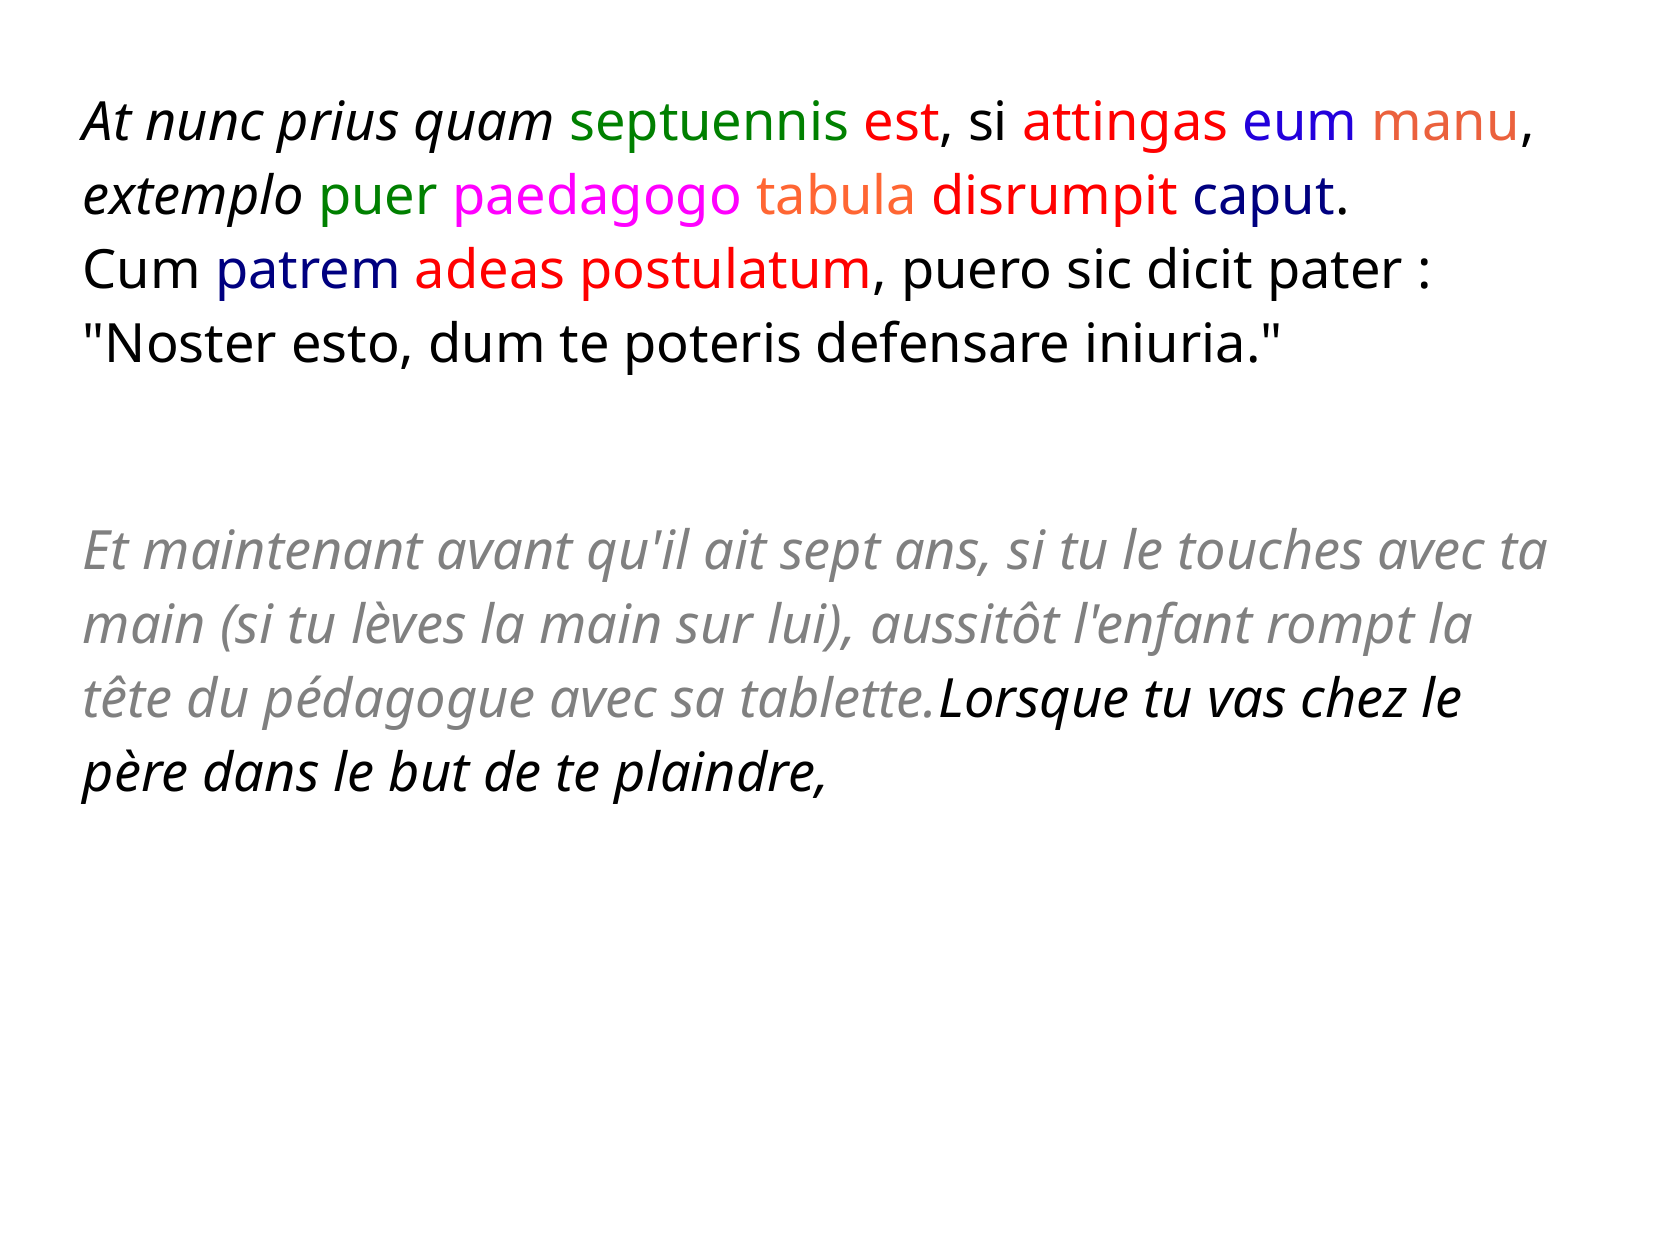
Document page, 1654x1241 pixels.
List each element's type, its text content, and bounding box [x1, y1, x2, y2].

list At nunc prius quam septuennis est, si attingas eum manu, extemplo puer paedagogo tabula disrumpit caput. Cum patrem adeas postulatum, puero sic dicit pater : "Noster esto, dum te poteris defensare iniuria." Et maintenant avant qu'il ait sept ans, si tu le touches avec ta main (si tu lèves la main sur lui), aussitôt l'enfant rompt la tête du pédagogue avec sa tablette.Lorsque tu vas chez le père dans le but de te plaindre, [82, 82, 1571, 1109]
